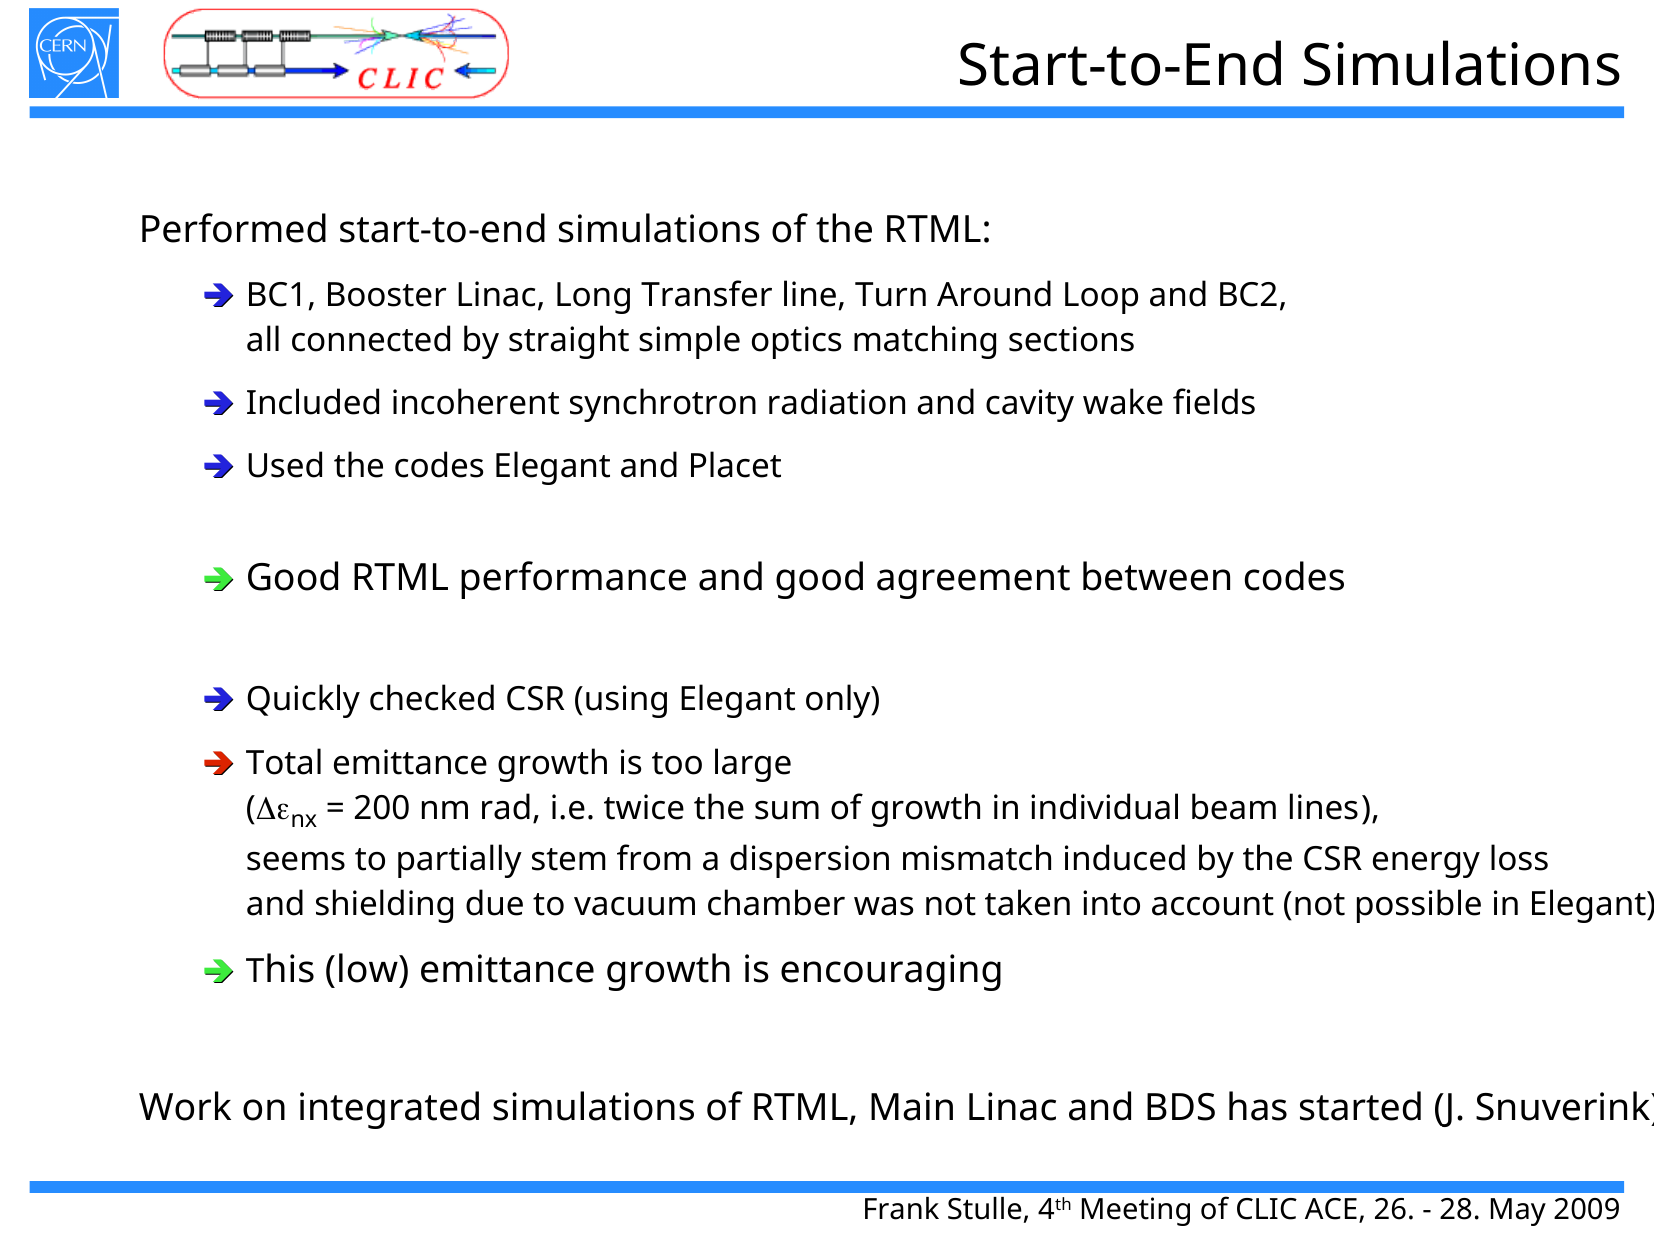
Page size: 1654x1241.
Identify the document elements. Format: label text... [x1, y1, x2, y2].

text_box Performed start-to-end simulations of the RTML:  BC1, Booster Linac, Long Transfer line, Turn Around Loop and BC2, all connected by straight simple optics matching sections  Included incoherent synchrotron radiation and cavity wake fields  Used the codes Elegant and Placet  Good RTML performance and good agreement between codes  Quickly checked CSR (using Elegant only)  Total emittance growth is too large (Denx = 200 nm rad, i.e. twice the sum of growth in individual beam lines), seems to partially stem from a dispersion mismatch induced by the CSR energy loss and shielding due to vacuum chamber was not taken into account (not possible in Elegant)  This (low) emittance growth is encouraging Work on integrated simulations of RTML, Main Linac and BDS has started (J. Snuverink). [124, 194, 1632, 1073]
picture [29, 8, 119, 98]
title Start-to-End Simulations [210, 3, 1623, 123]
picture [159, 4, 210, 106]
